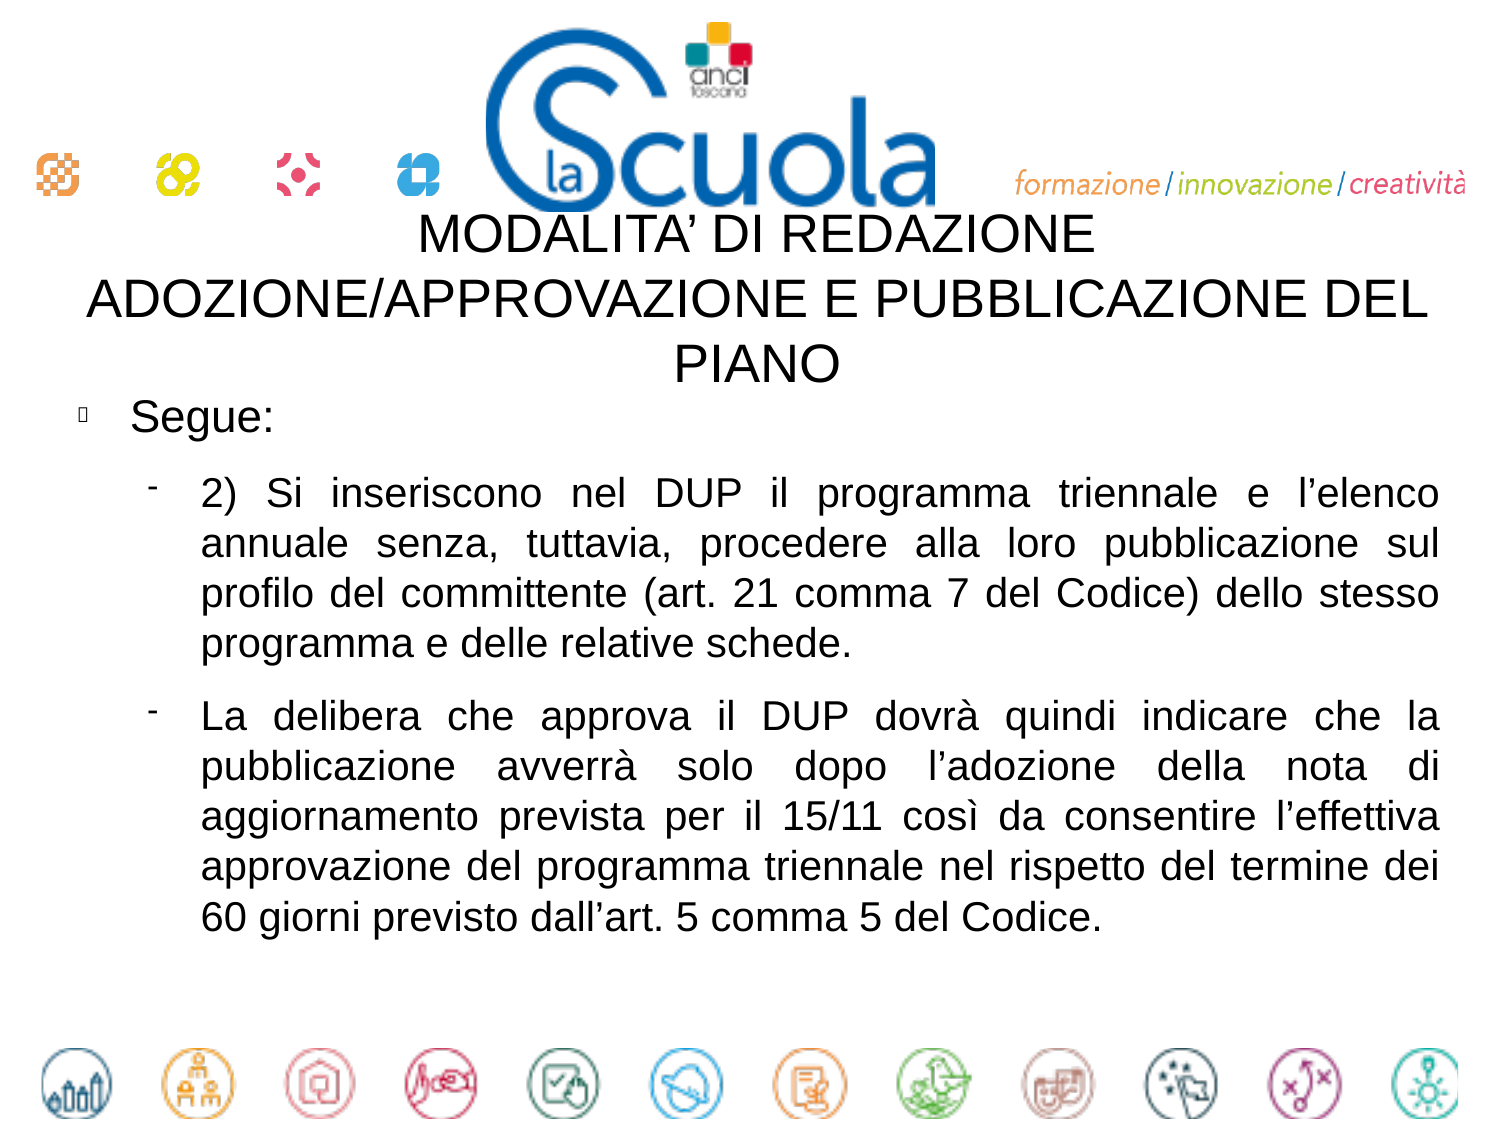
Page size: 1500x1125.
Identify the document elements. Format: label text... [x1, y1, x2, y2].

text_box Segue: 2) Si inseriscono nel DUP il programma triennale e l’elenco annuale senza, tuttavia, procedere alla loro pubblicazione sul profilo del committente (art. 21 comma 7 del Codice) dello stesso programma e delle relative schede. La delibera che approva il DUP dovrà quindi indicare che la pubblicazione avverrà solo dopo l’adozione della nota di aggiornamento prevista per il 15/11 così da consentire l’effettiva approvazione del programma triennale nel rispetto del termine dei 60 giorni previsto dall’art. 5 comma 5 del Codice. [58, 386, 1441, 1040]
text_box MODALITA’ DI REDAZIONE ADOZIONE/APPROVAZIONE E PUBBLICAZIONE DEL PIANO [82, 201, 1433, 386]
